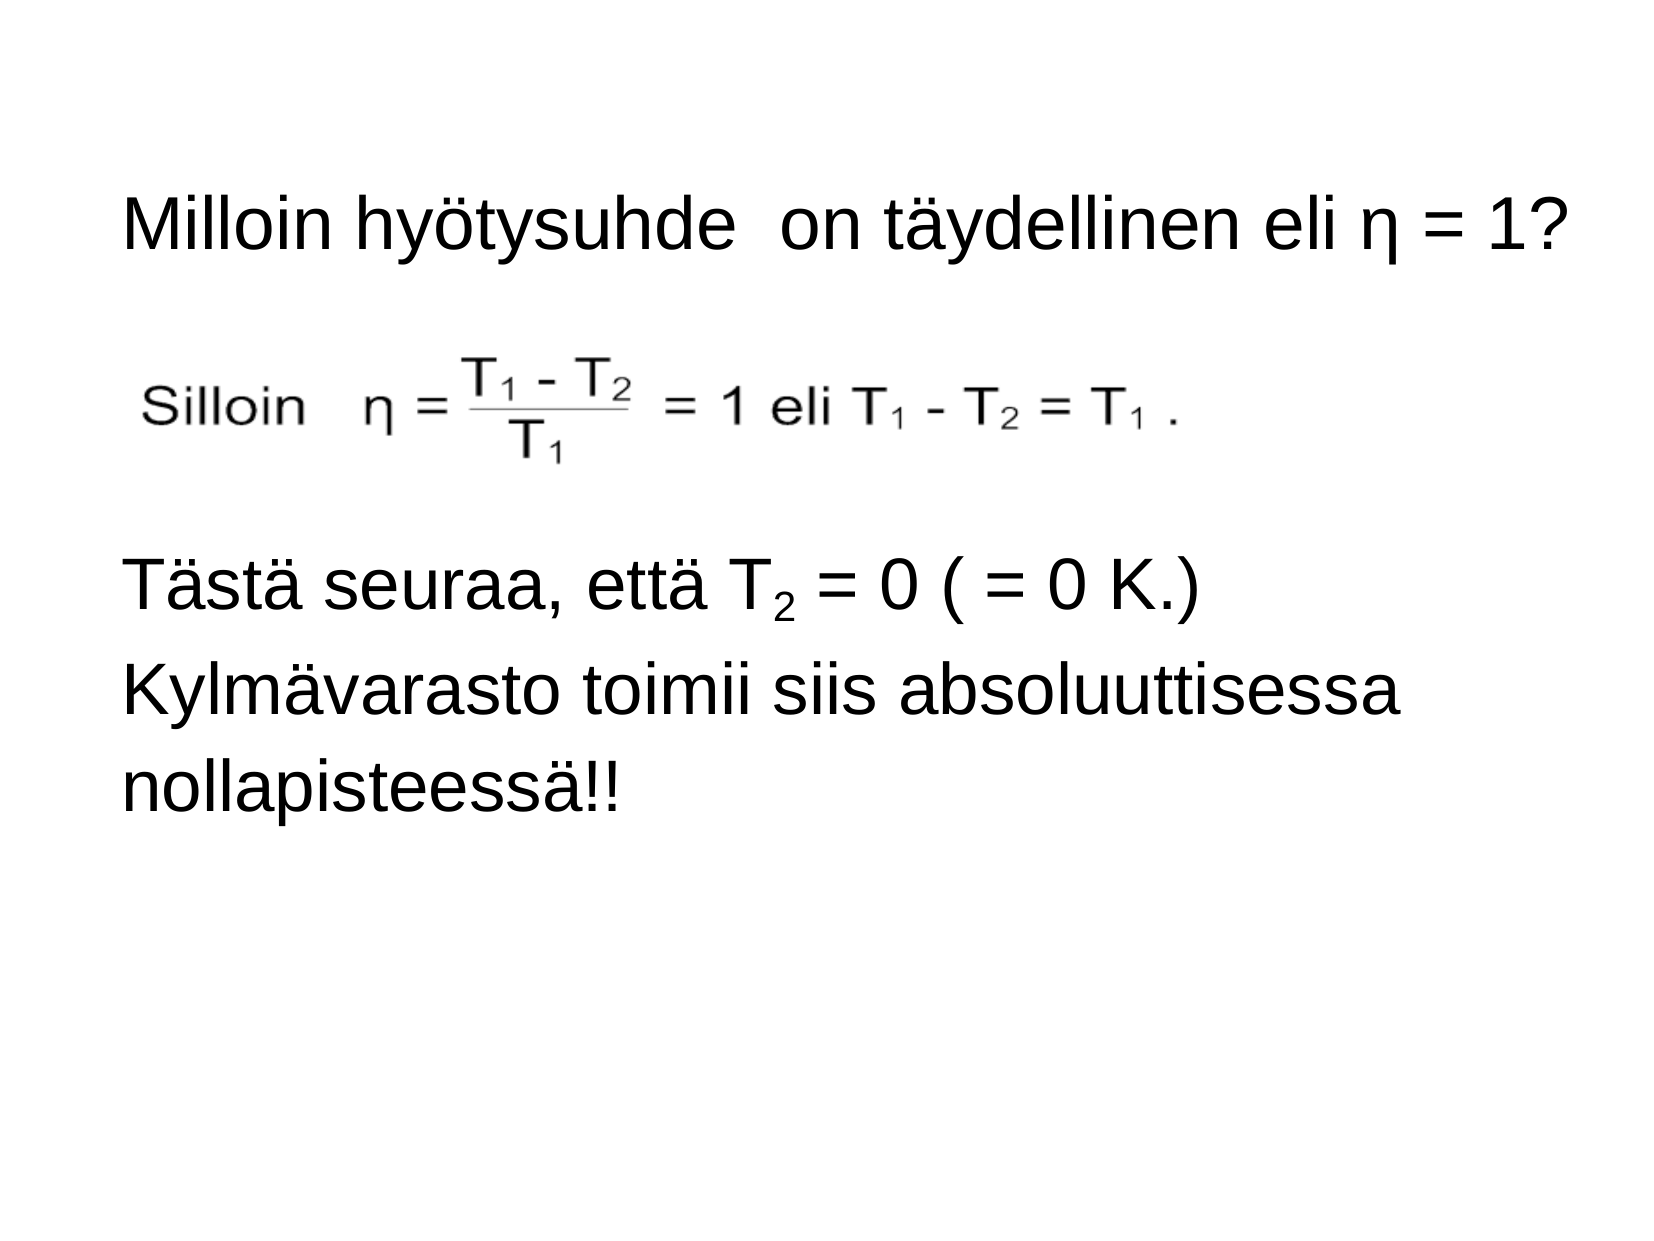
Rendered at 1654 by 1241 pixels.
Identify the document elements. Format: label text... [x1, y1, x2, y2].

text_box Milloin hyötysuhde on täydellinen eli η = 1? Tästä seuraa, että T2 = 0 ( = 0 K.) Kylmävarasto toimii siis absoluuttisessa nollapisteessä!! [106, 153, 1595, 1080]
picture [107, 310, 1512, 490]
